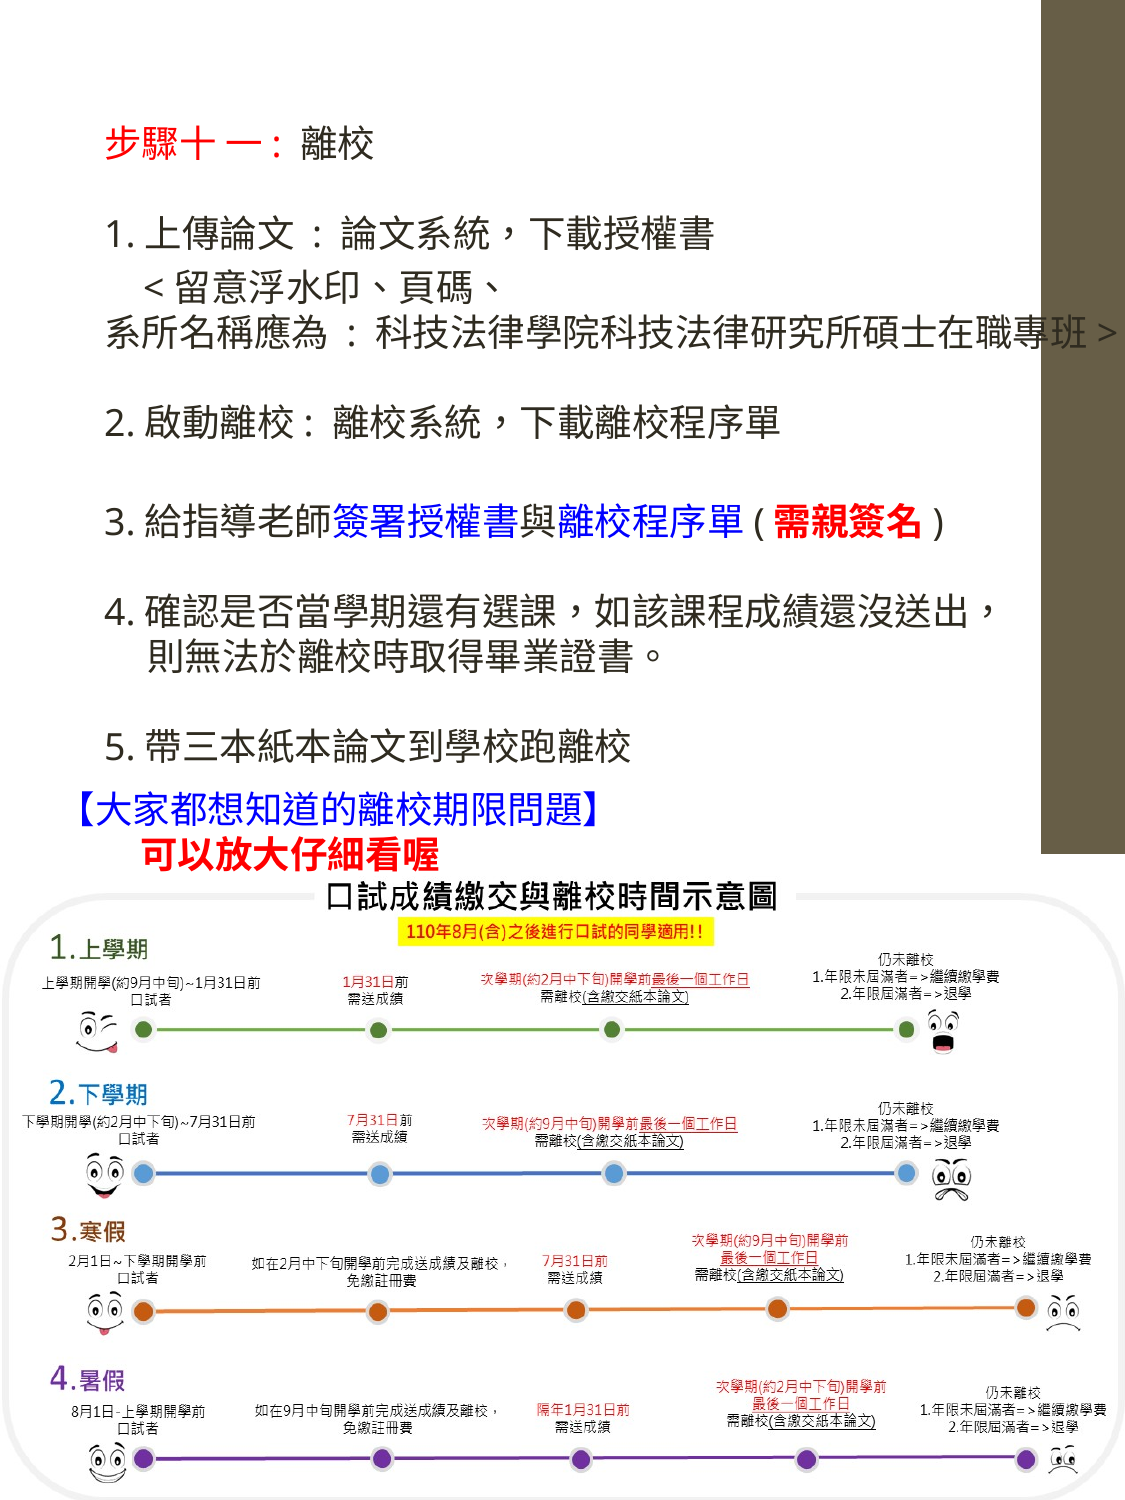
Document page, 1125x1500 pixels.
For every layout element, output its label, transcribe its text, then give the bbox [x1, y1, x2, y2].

text_box 【大家都想知道的離校期限問題】 [42, 778, 605, 840]
text_box 步驟十 一: 離校 1.上傳論文 : 論文系統，下載授權書 <留意浮水印、頁碼、 系所名稱應為 : 科技法律學院科技法律研究所碩士在職專班> 2.啟動離校: 離校系統 ，下載離校程序單 3.給指導老師簽署授權書與離校程序單(需親簽名) 4.確認是否當學期還有選課，如該課程成績還沒送出， 則無法於離校時取得畢業證書。 5.帶三本紙本論文到學校跑離校 [89, 112, 1125, 776]
picture [0, 854, 1125, 1500]
text_box 可以放大仔細看喔 [125, 823, 459, 885]
